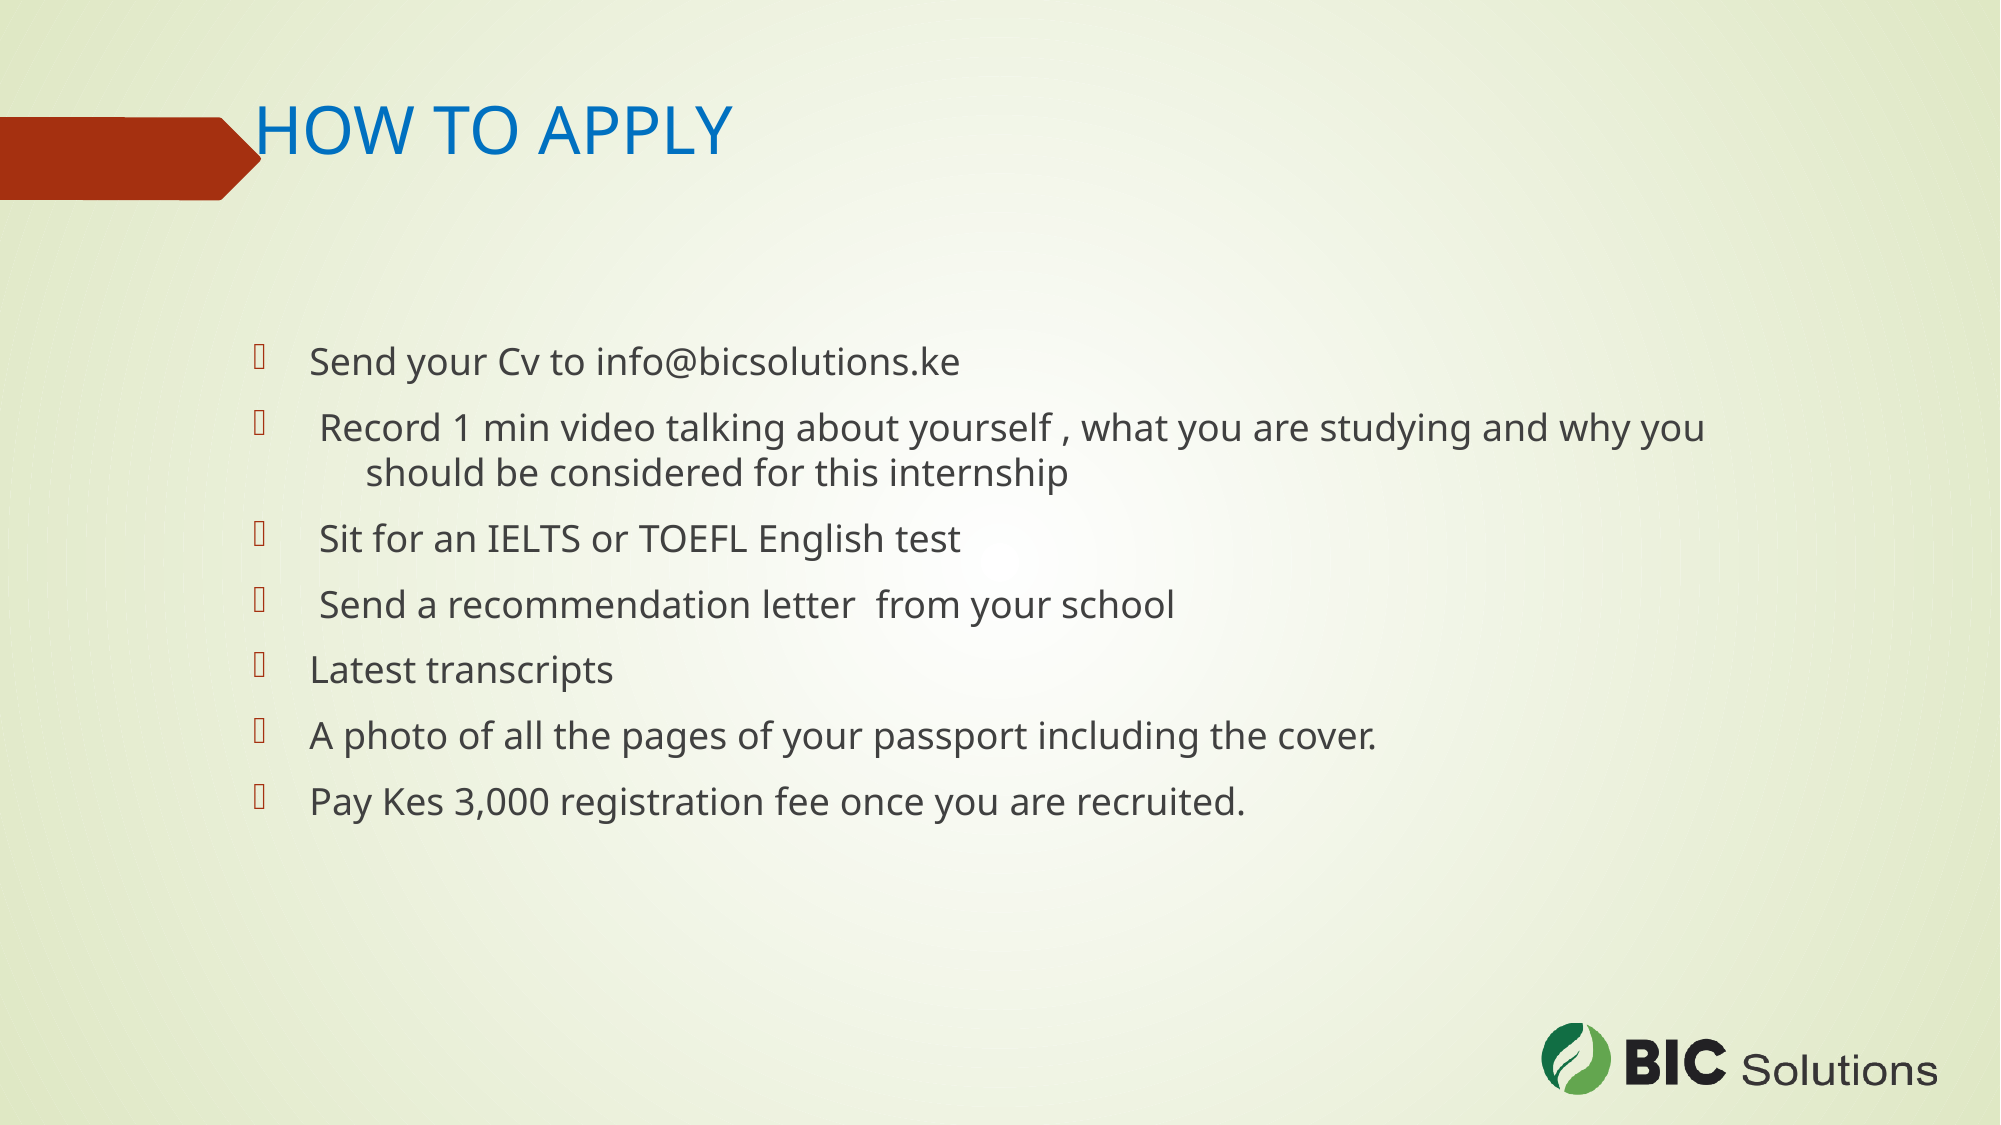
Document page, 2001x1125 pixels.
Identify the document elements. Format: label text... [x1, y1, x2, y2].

picture [1541, 1023, 1937, 1095]
title HOW TO APPLY [238, 0, 1814, 238]
list Send your Cv to info@bicsolutions.ke Record 1 min video talking about yourself , what you are studying and why you should be considered for this internship Sit for an IELTS or TOEFL English test Send a recommendation letter from your school Latest transcripts A photo of all the pages of your passport including the cover. Pay Kes 3,000 registration fee once you are recruited. [238, 330, 1814, 984]
